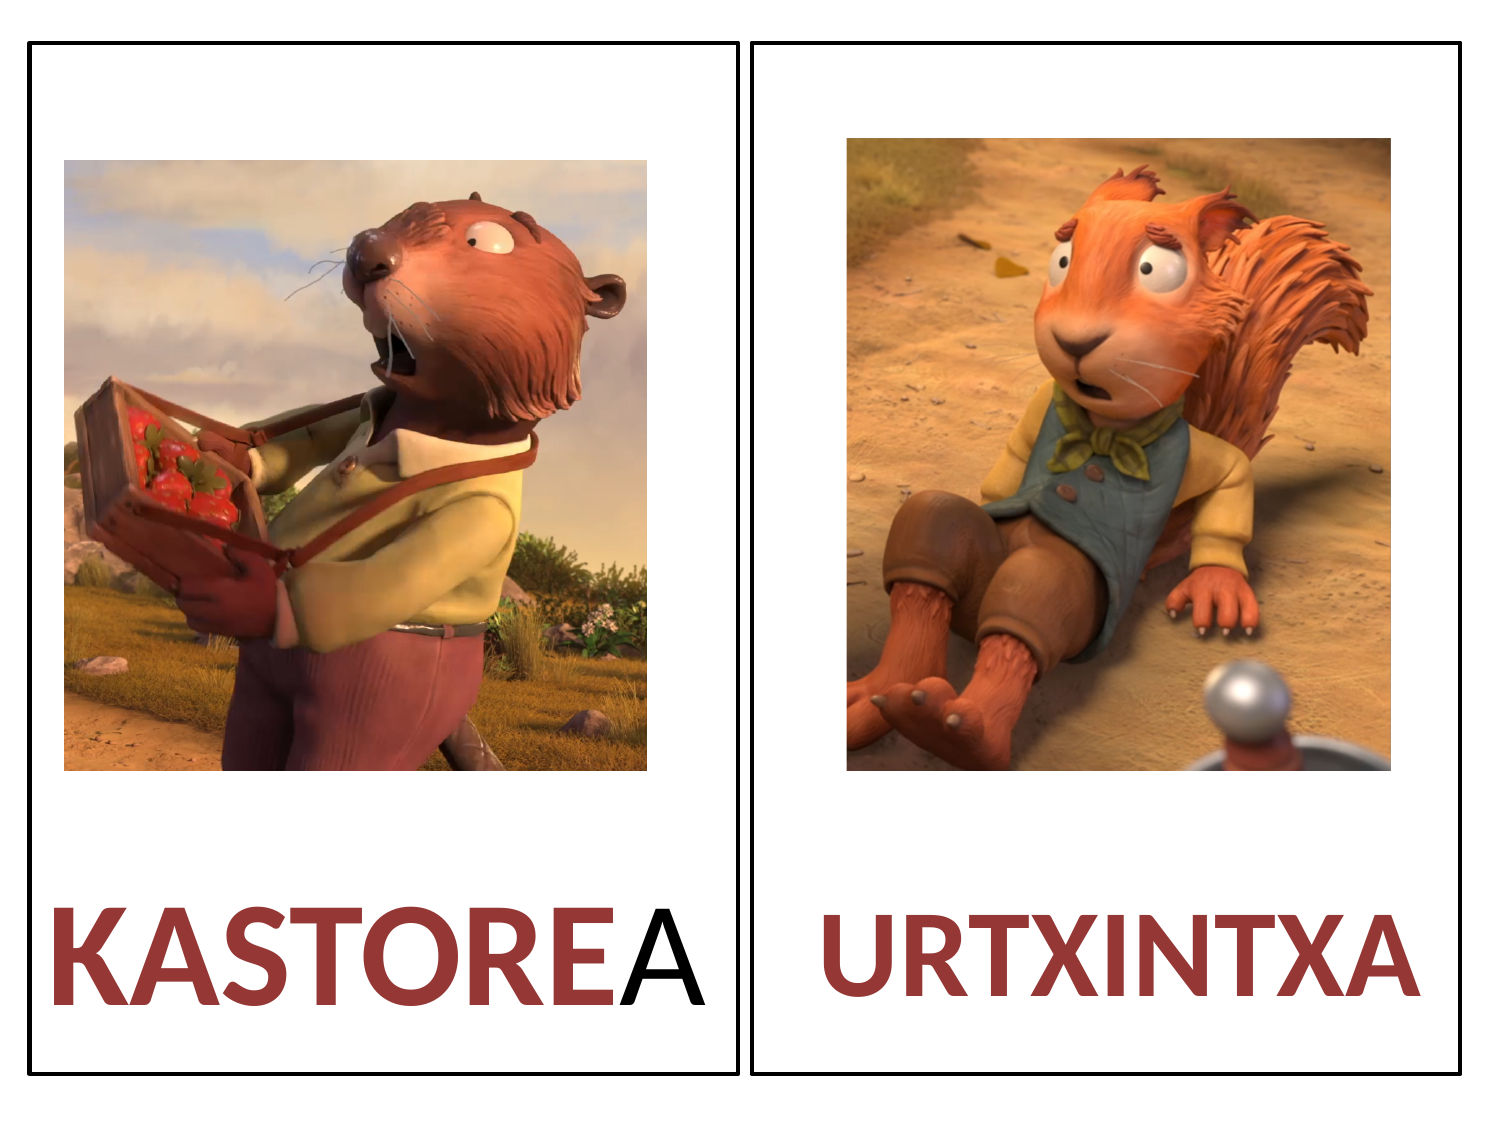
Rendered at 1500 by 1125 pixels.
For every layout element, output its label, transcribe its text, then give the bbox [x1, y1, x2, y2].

text_box URTXINTXA [803, 863, 1437, 1029]
text_box KASTOREA [32, 848, 722, 1044]
picture [64, 160, 647, 771]
picture [846, 137, 1394, 771]
